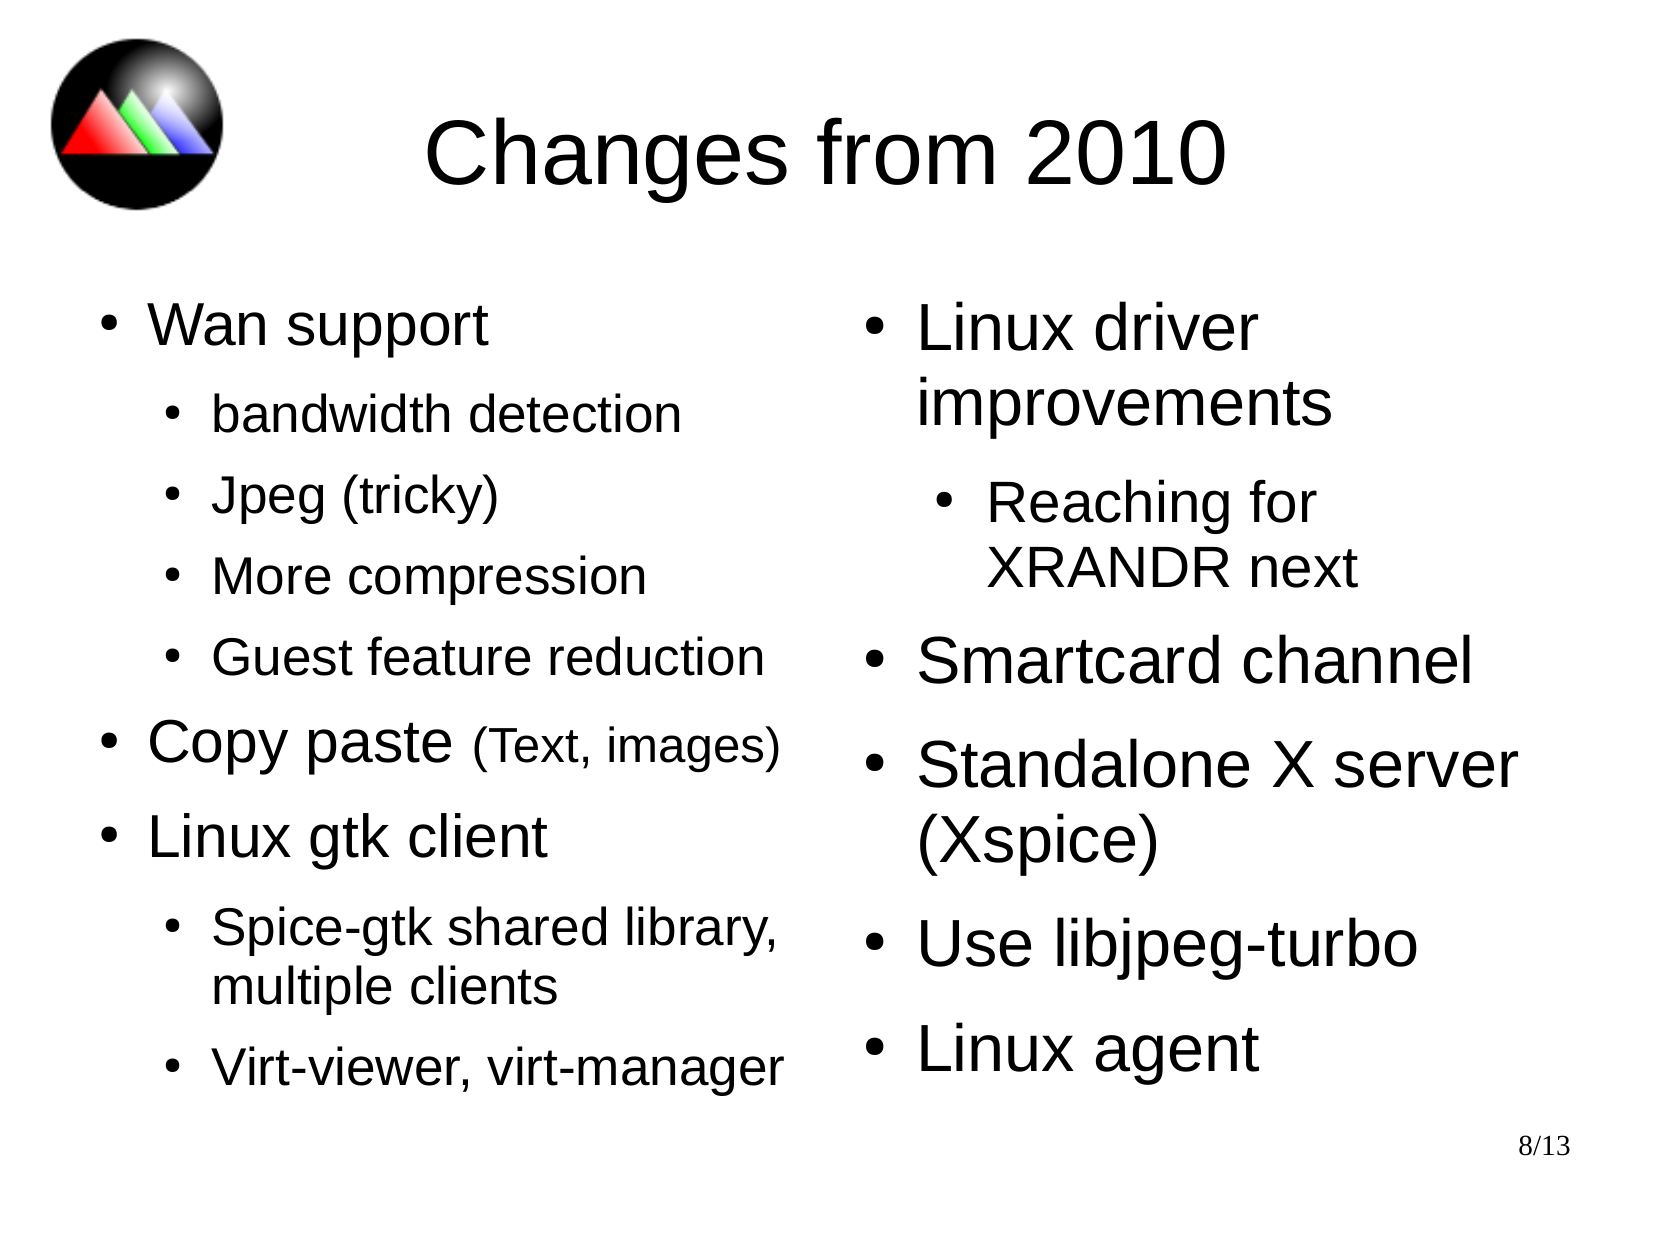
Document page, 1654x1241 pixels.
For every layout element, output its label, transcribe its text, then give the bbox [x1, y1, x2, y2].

list Wan support bandwidth detection Jpeg (tricky) More compression Guest feature reduction Copy paste (Text, images) Linux gtk client Spice-gtk shared library, multiple clients Virt-viewer, virt-manager [82, 290, 809, 1109]
title Changes from 2010 [82, 49, 1571, 257]
picture [37, 25, 238, 225]
list Linux driver improvements Reaching for XRANDR next Smartcard channel Standalone X server (Xspice) Use libjpeg-turbo Linux agent [845, 290, 1572, 1109]
